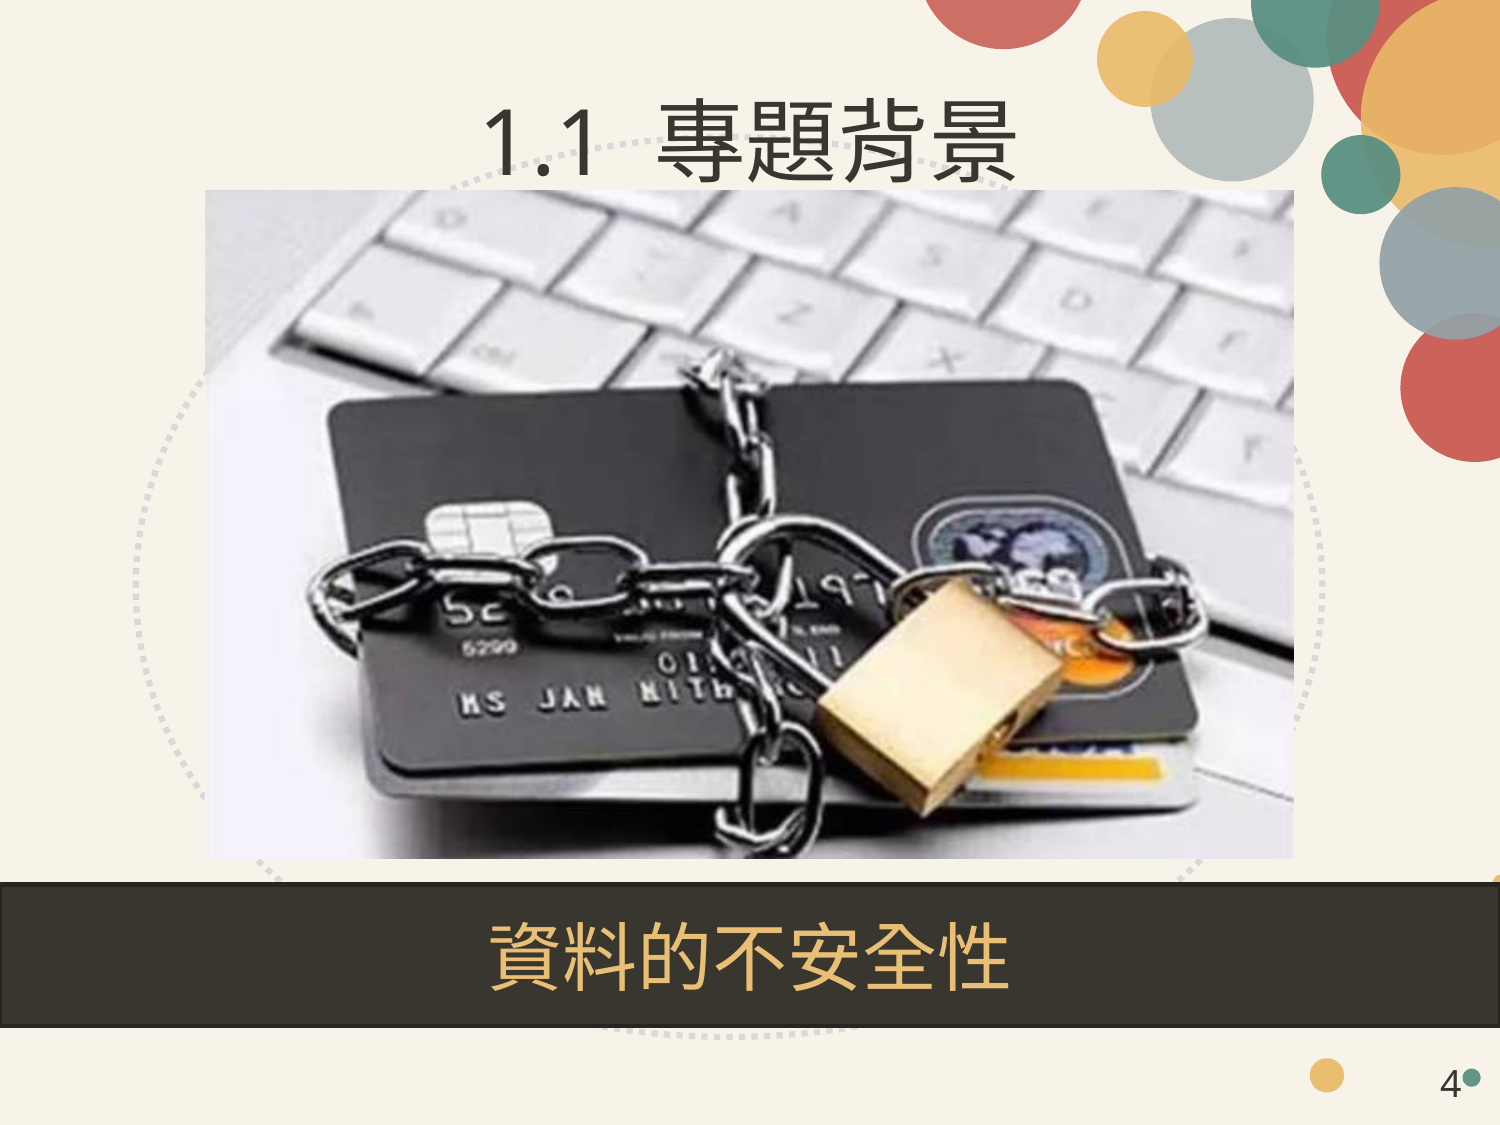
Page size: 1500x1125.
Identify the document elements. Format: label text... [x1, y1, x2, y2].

picture [205, 233, 1294, 859]
text_box 1.1 專題背景 [75, 45, 1426, 233]
text_box 資料的不安全性 [0, 884, 1500, 1026]
text_box [1492, 874, 1500, 884]
text_box [1309, 1058, 1344, 1093]
text_box 4 [1425, 1052, 1479, 1113]
text_box [925, 0, 1081, 45]
text_box [1099, 0, 1500, 462]
